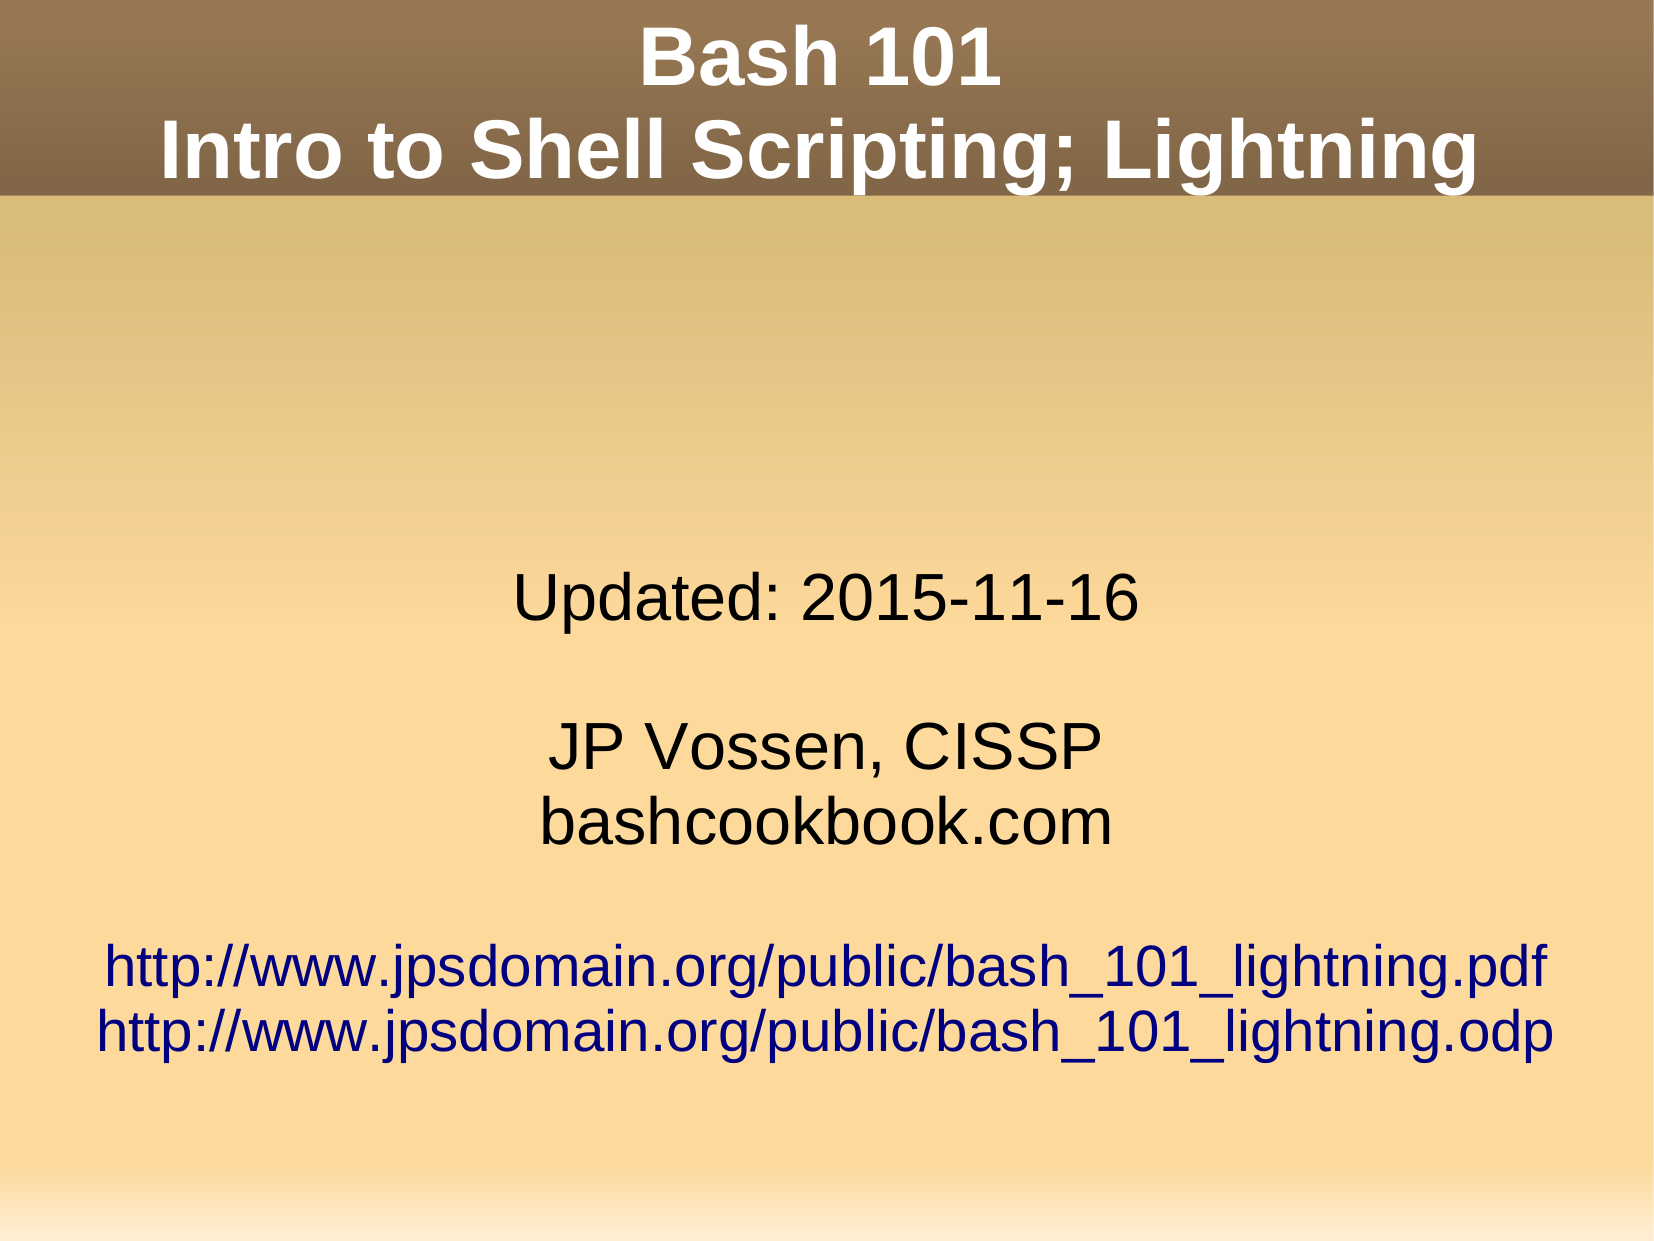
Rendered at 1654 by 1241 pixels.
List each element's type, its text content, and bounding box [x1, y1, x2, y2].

title Bash 101 Intro to Shell Scripting; Lightning [76, 0, 1565, 207]
subtitle Updated: 2015-11-16 JP Vossen, CISSP bashcookbook.com http://www.jpsdomain.org/public/bash_101_lightning.pdf http://www.jpsdomain.org/public/bash_101_lightning.odp [82, 290, 1571, 1109]
picture [0, 0, 1654, 1241]
